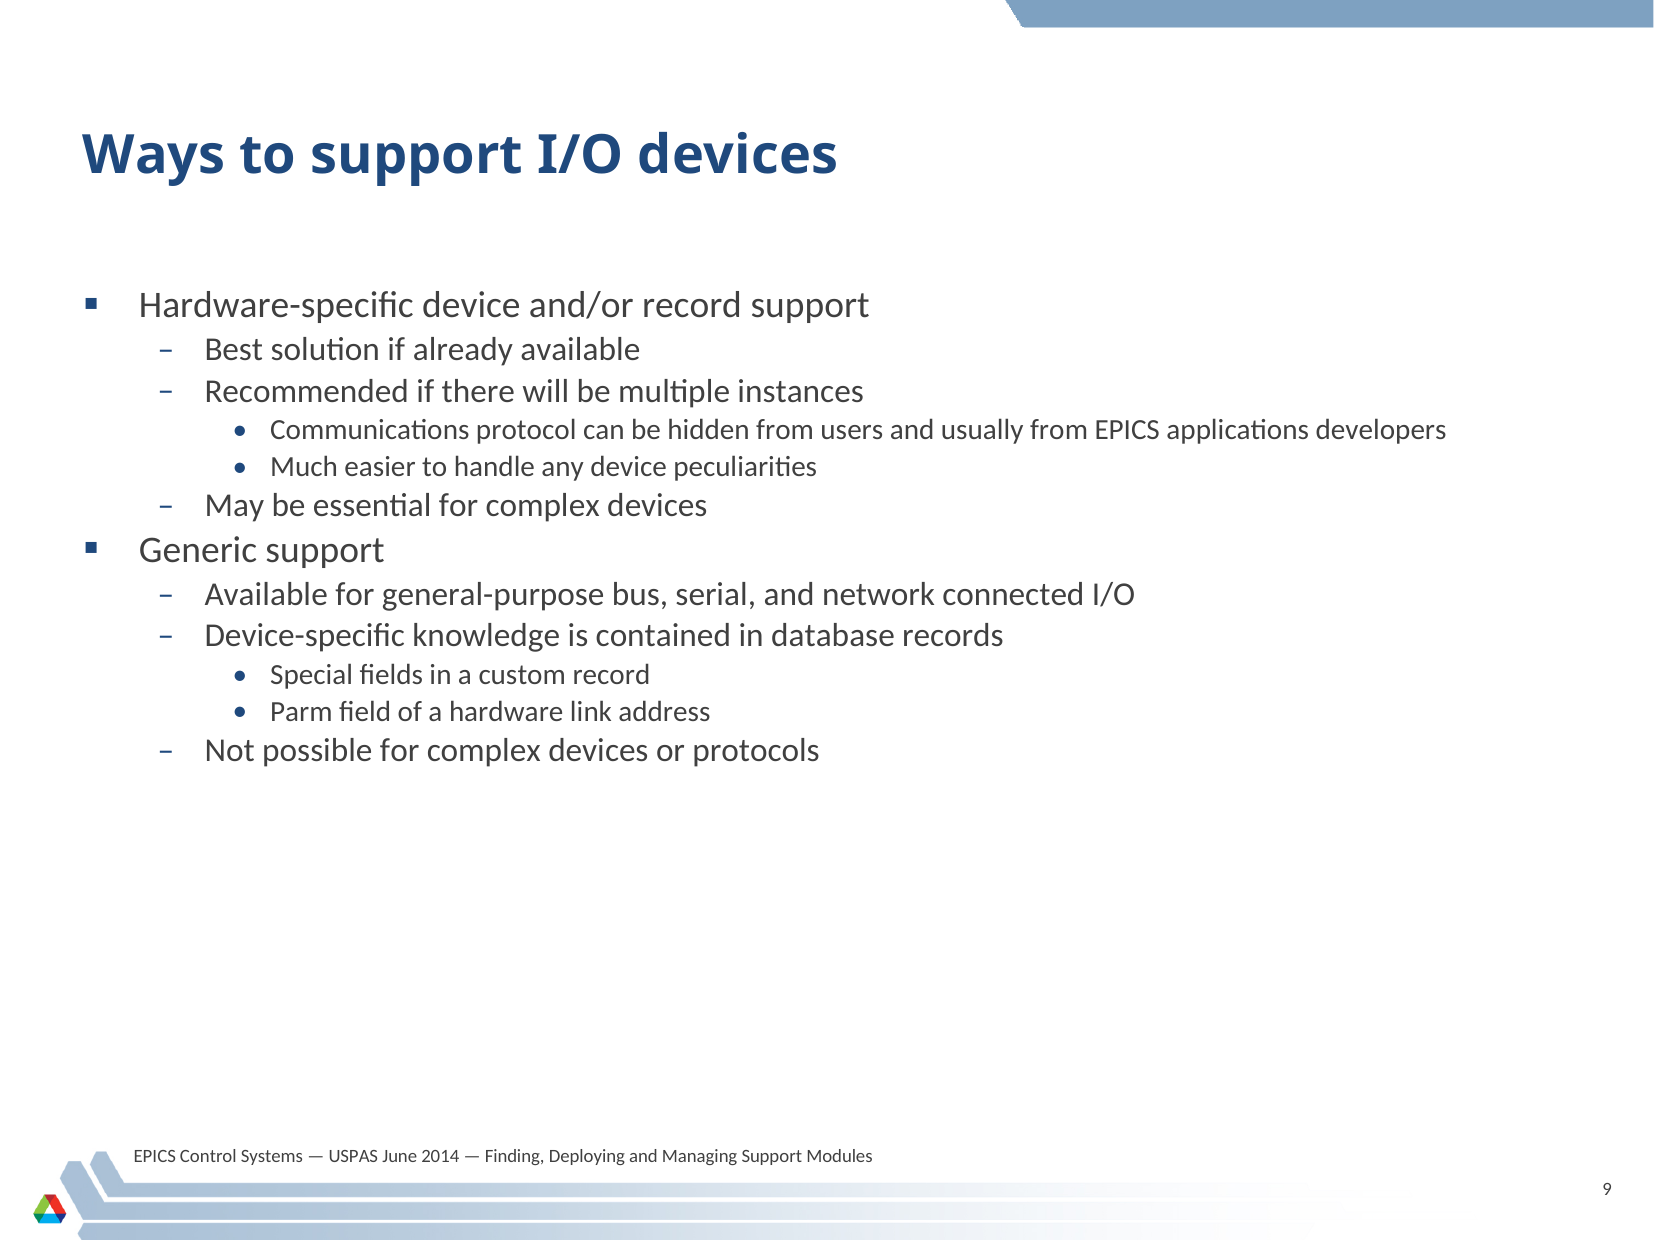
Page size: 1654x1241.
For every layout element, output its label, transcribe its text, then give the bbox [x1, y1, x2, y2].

title Ways to support I/O devices [82, 49, 1571, 257]
list Hardware-specific device and/or record support Best solution if already available Recommended if there will be multiple instances Communications protocol can be hidden from users and usually from EPICS applications developers Much easier to handle any device peculiarities May be essential for complex devices Generic support Available for general-purpose bus, serial, and network connected I/O Device-specific knowledge is contained in database records Special fields in a custom record Parm field of a hardware link address Not possible for complex devices or protocols [82, 289, 1571, 856]
picture [0, 0, 1654, 29]
picture [0, 1143, 1654, 1240]
